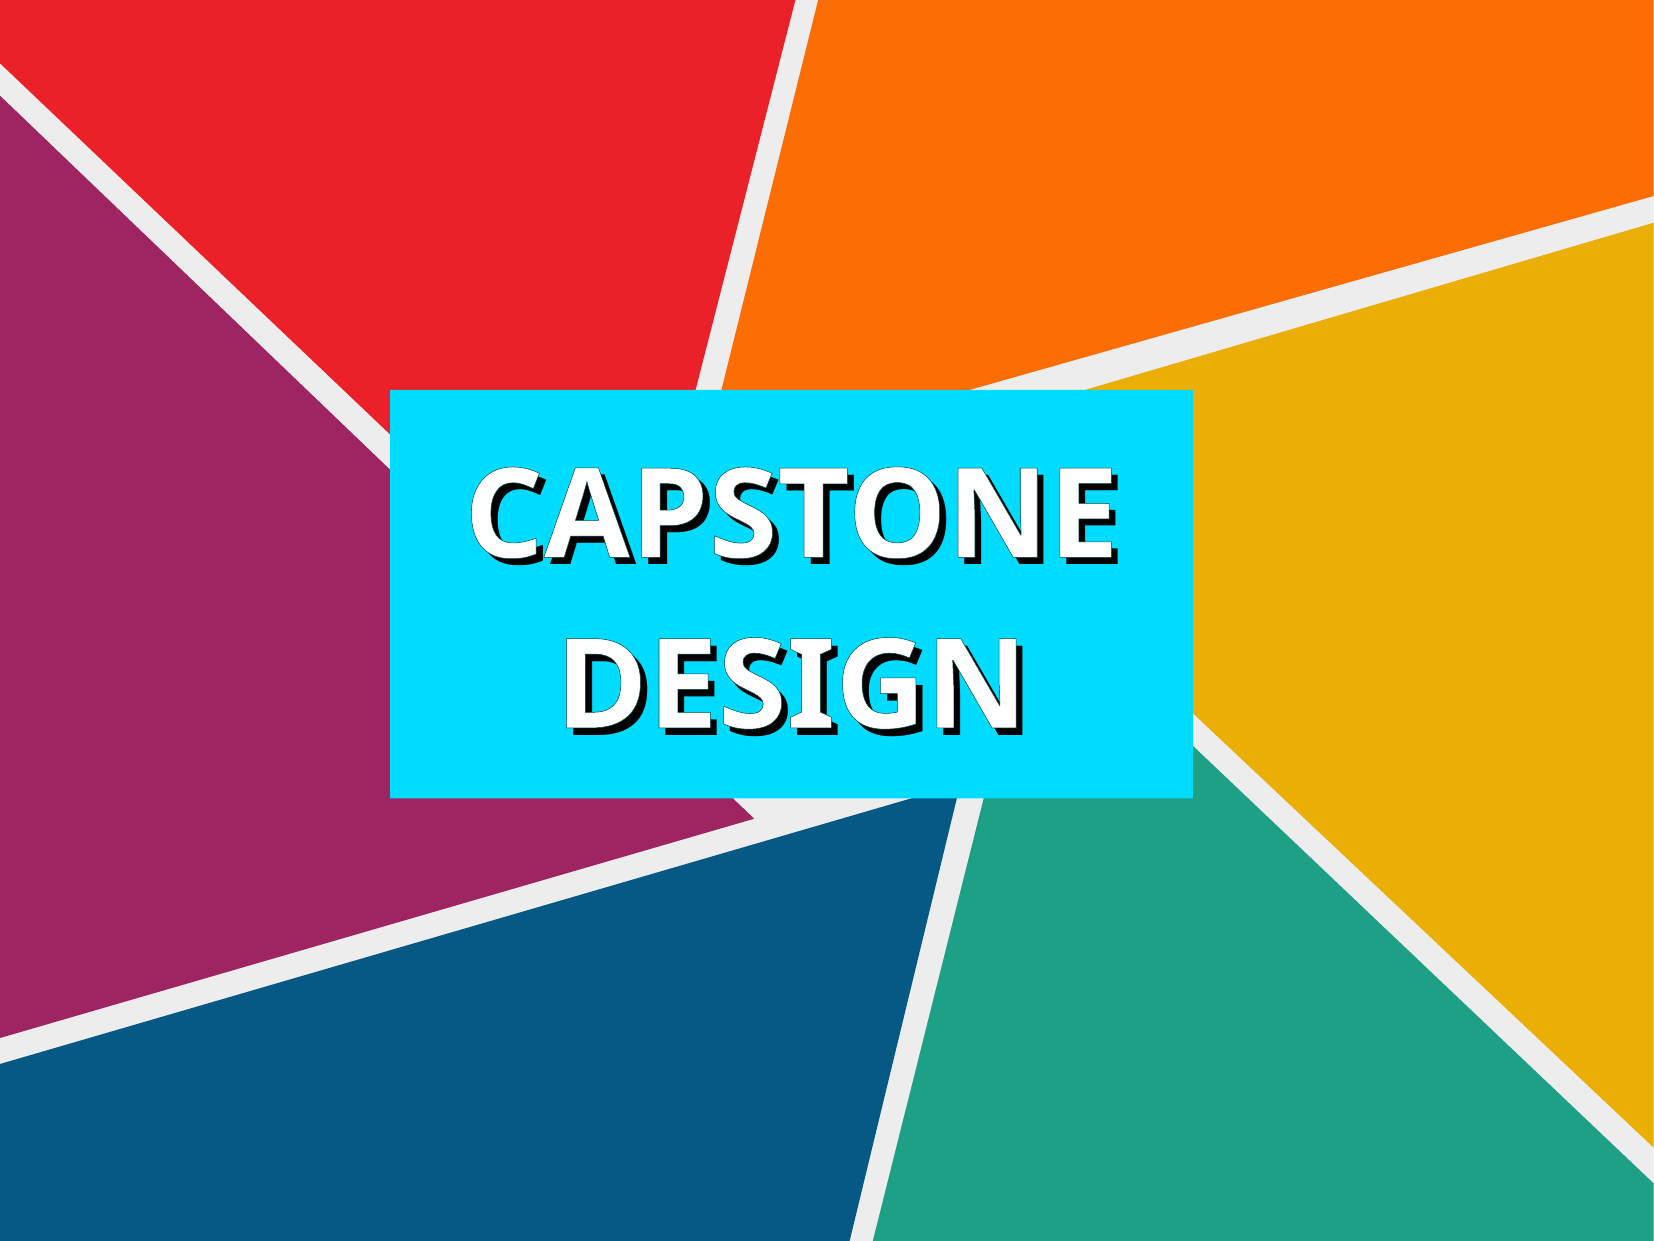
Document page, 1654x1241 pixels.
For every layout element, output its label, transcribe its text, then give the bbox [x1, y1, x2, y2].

subtitle CAPSTONE DESIGN [390, 389, 1193, 799]
